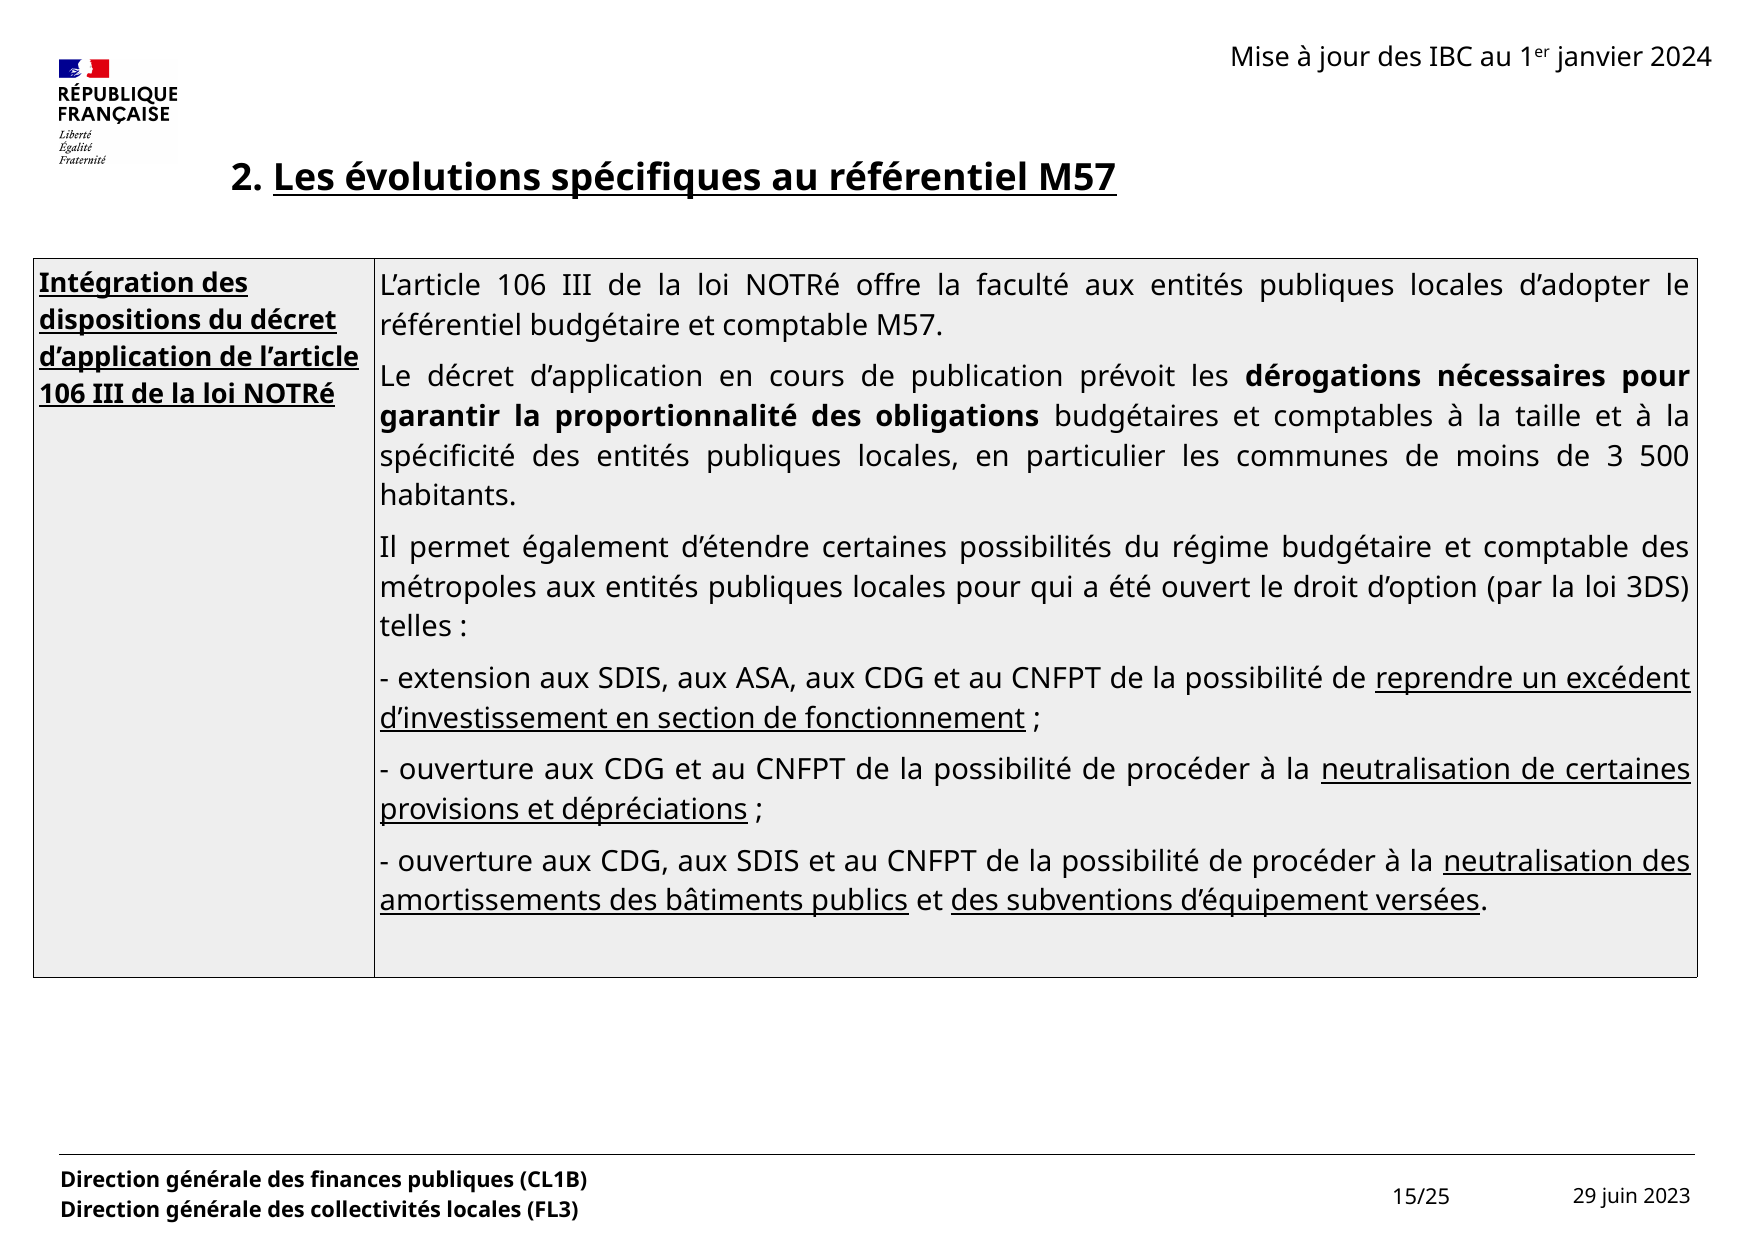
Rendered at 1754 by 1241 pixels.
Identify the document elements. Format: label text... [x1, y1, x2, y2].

list 2. Les évolutions spécifiques au référentiel M57 [230, 150, 1526, 221]
picture [59, 59, 178, 164]
text_box Mise à jour des IBC au 1er janvier 2024 [210, 30, 1727, 79]
table_header Intégration des dispositions du décret d’application de l’article 106 III de la loi NOTRé [34, 259, 374, 977]
table_header L’article 106 III de la loi NOTRé offre la faculté aux entités publiques locales d’adopter le référentiel budgétaire et comptable M57. Le décret d’application en cours de publication prévoit les dérogations nécessaires pour garantir la proportionnalité des obligations budgétaires et comptables à la taille et à la spécificité des entités publiques locales, en particulier les communes de moins de 3 500 habitants. Il permet également d’étendre certaines possibilités du régime budgétaire et comptable des métropoles aux entités publiques locales pour qui a été ouvert le droit d’option (par la loi 3DS) telles : - extension aux SDIS, aux ASA, aux CDG et au CNFPT de la possibilité de reprendre un excédent d’investissement en section de fonctionnement ; - ouverture aux CDG et au CNFPT de la possibilité de procéder à la neutralisation de certaines provisions et dépréciations ; - ouverture aux CDG, aux SDIS et au CNFPT de la possibilité de procéder à la neutralisation des amortissements des bâtiments publics et des subventions d’équipement versées. [375, 259, 1697, 977]
